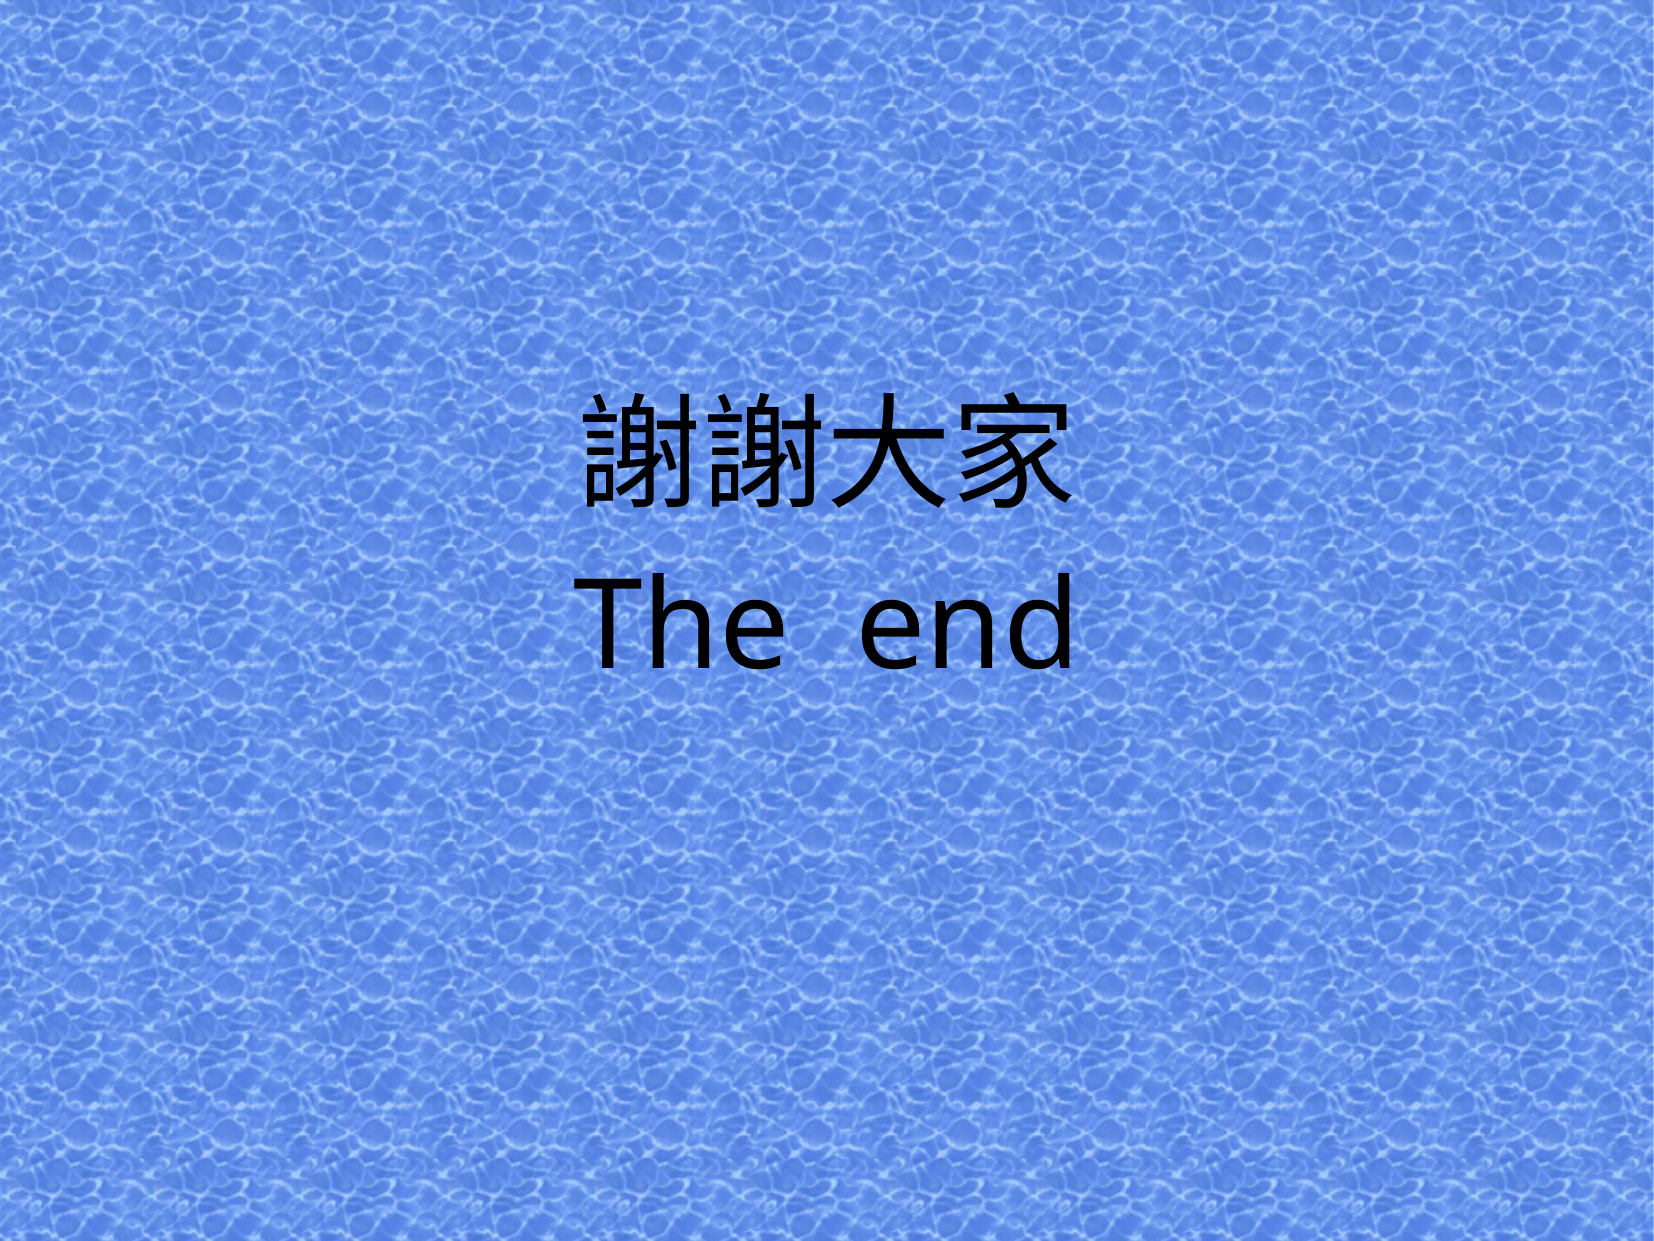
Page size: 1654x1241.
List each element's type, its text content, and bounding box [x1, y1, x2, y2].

picture [0, 0, 1654, 1241]
subtitle 謝謝大家 The end [82, 49, 1571, 1010]
